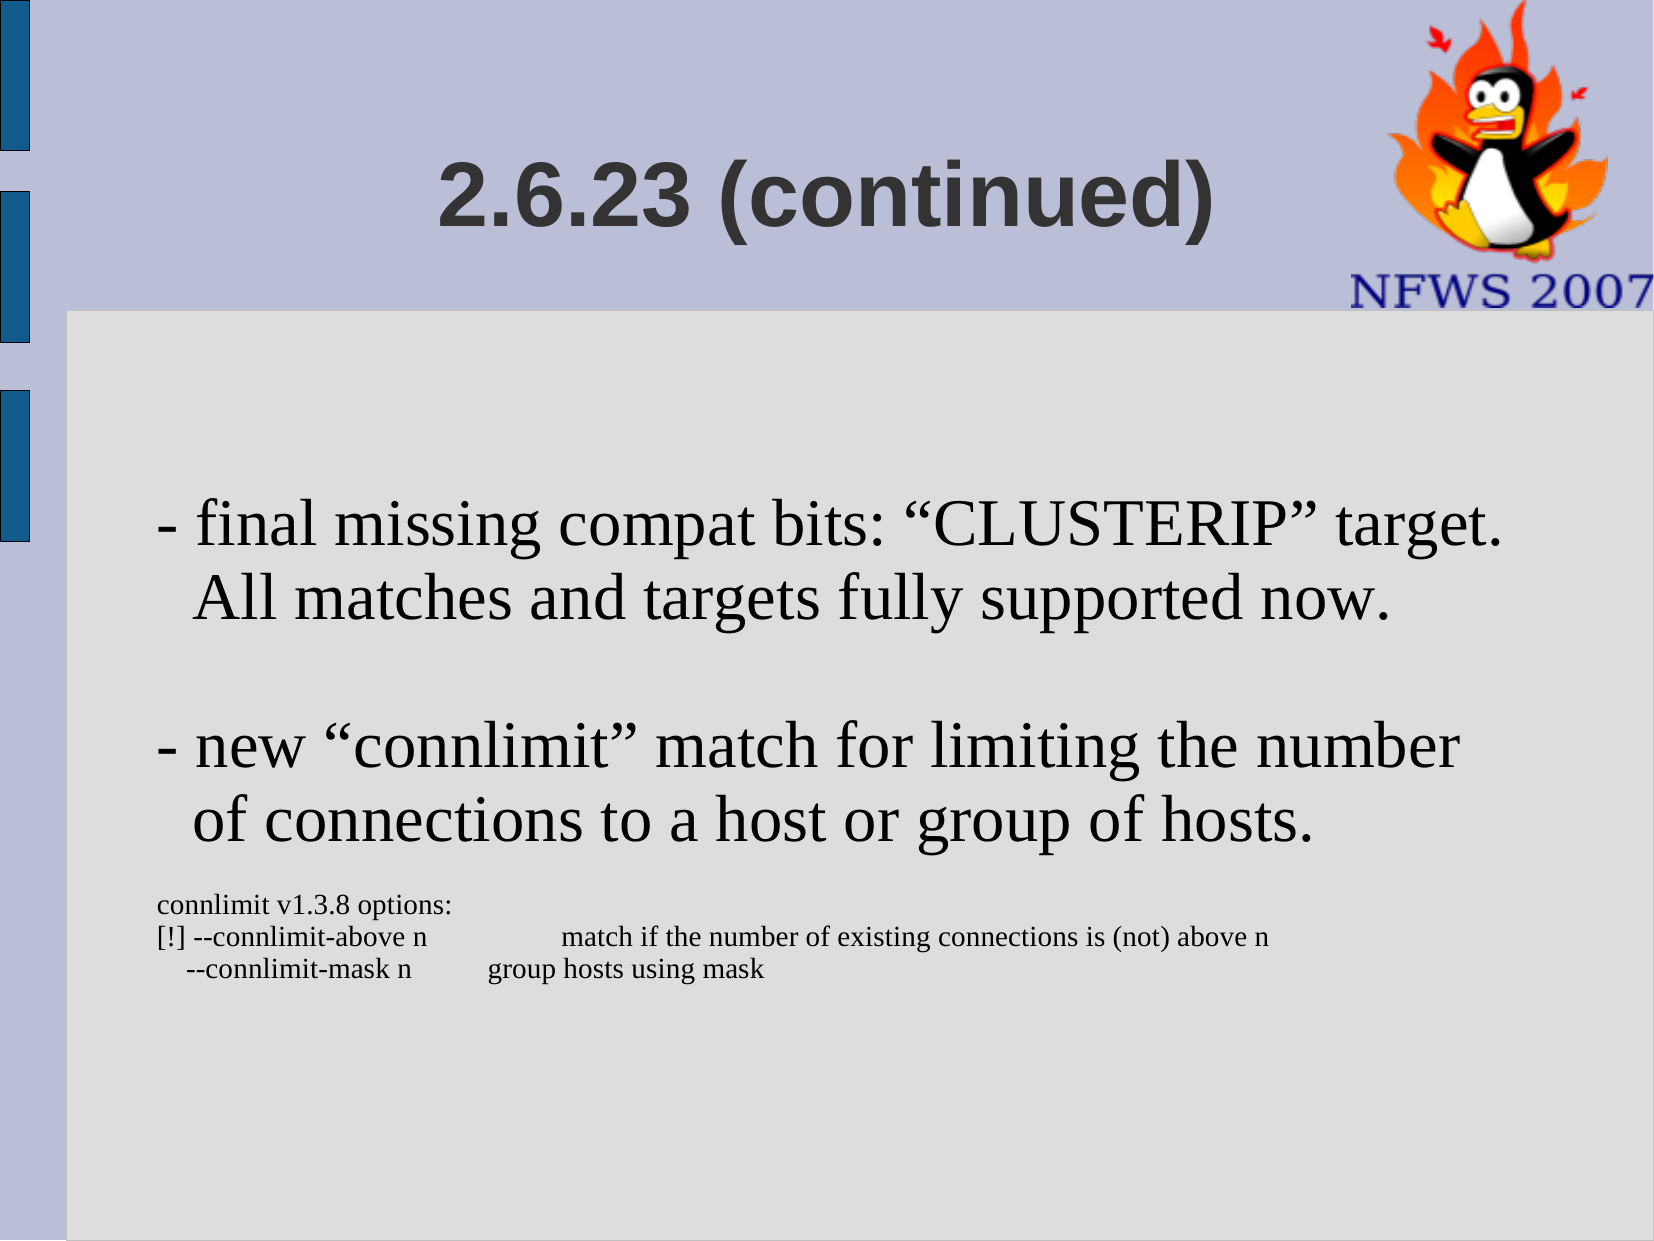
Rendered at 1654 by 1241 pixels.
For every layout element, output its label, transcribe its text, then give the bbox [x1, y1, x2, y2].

picture [1351, 0, 1654, 308]
title 2.6.23 (continued) [121, 98, 1351, 291]
subtitle - final missing compat bits: “CLUSTERIP” target. All matches and targets fully supported now. - new “connlimit” match for limiting the number of connections to a host or group of hosts. connlimit v1.3.8 options: [!] --connlimit-above n match if the number of existing connections is (not) above n --connlimit-mask n group hosts using mask [121, 352, 1534, 1119]
